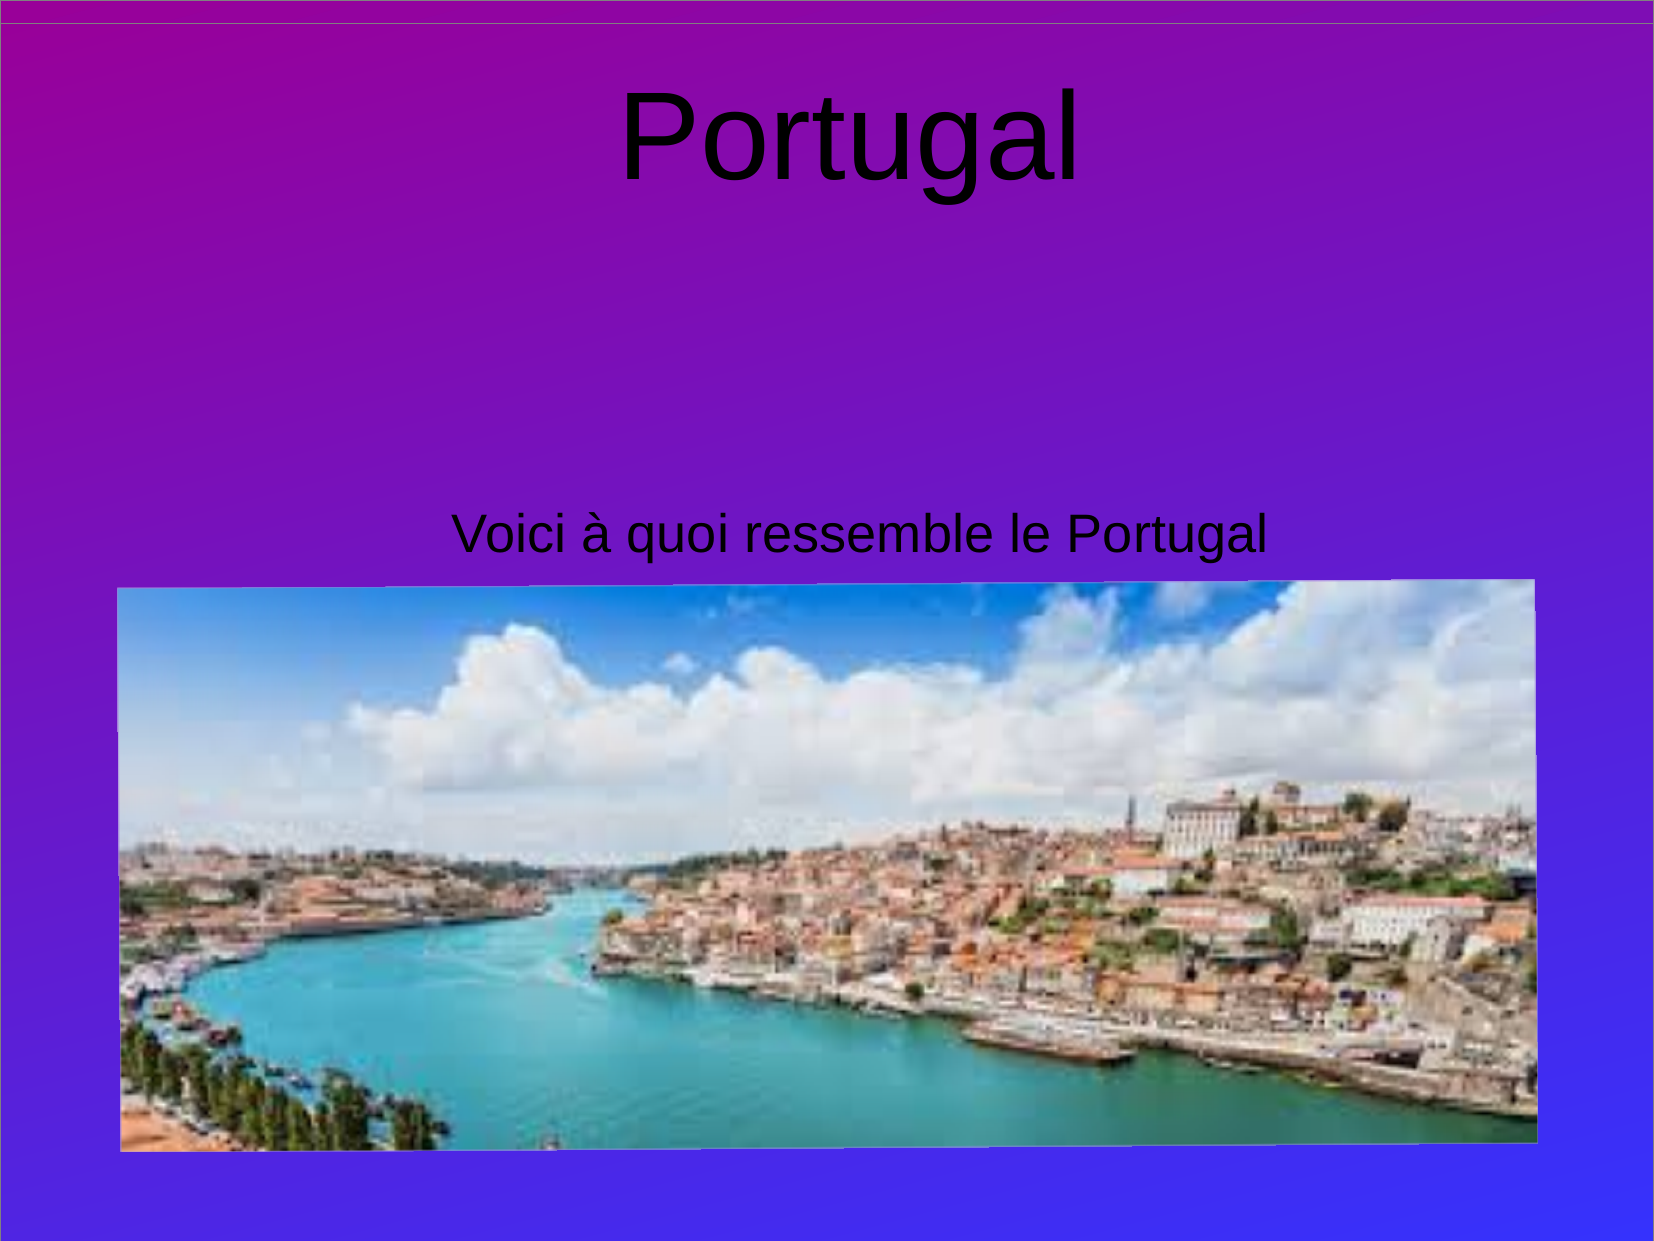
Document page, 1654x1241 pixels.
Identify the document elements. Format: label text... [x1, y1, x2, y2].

text_box [0, 0, 1654, 1241]
text_box Portugal [602, 59, 1654, 214]
text_box Voici à quoi ressemble le Portugal [437, 496, 1465, 572]
picture [116, 578, 1538, 1152]
